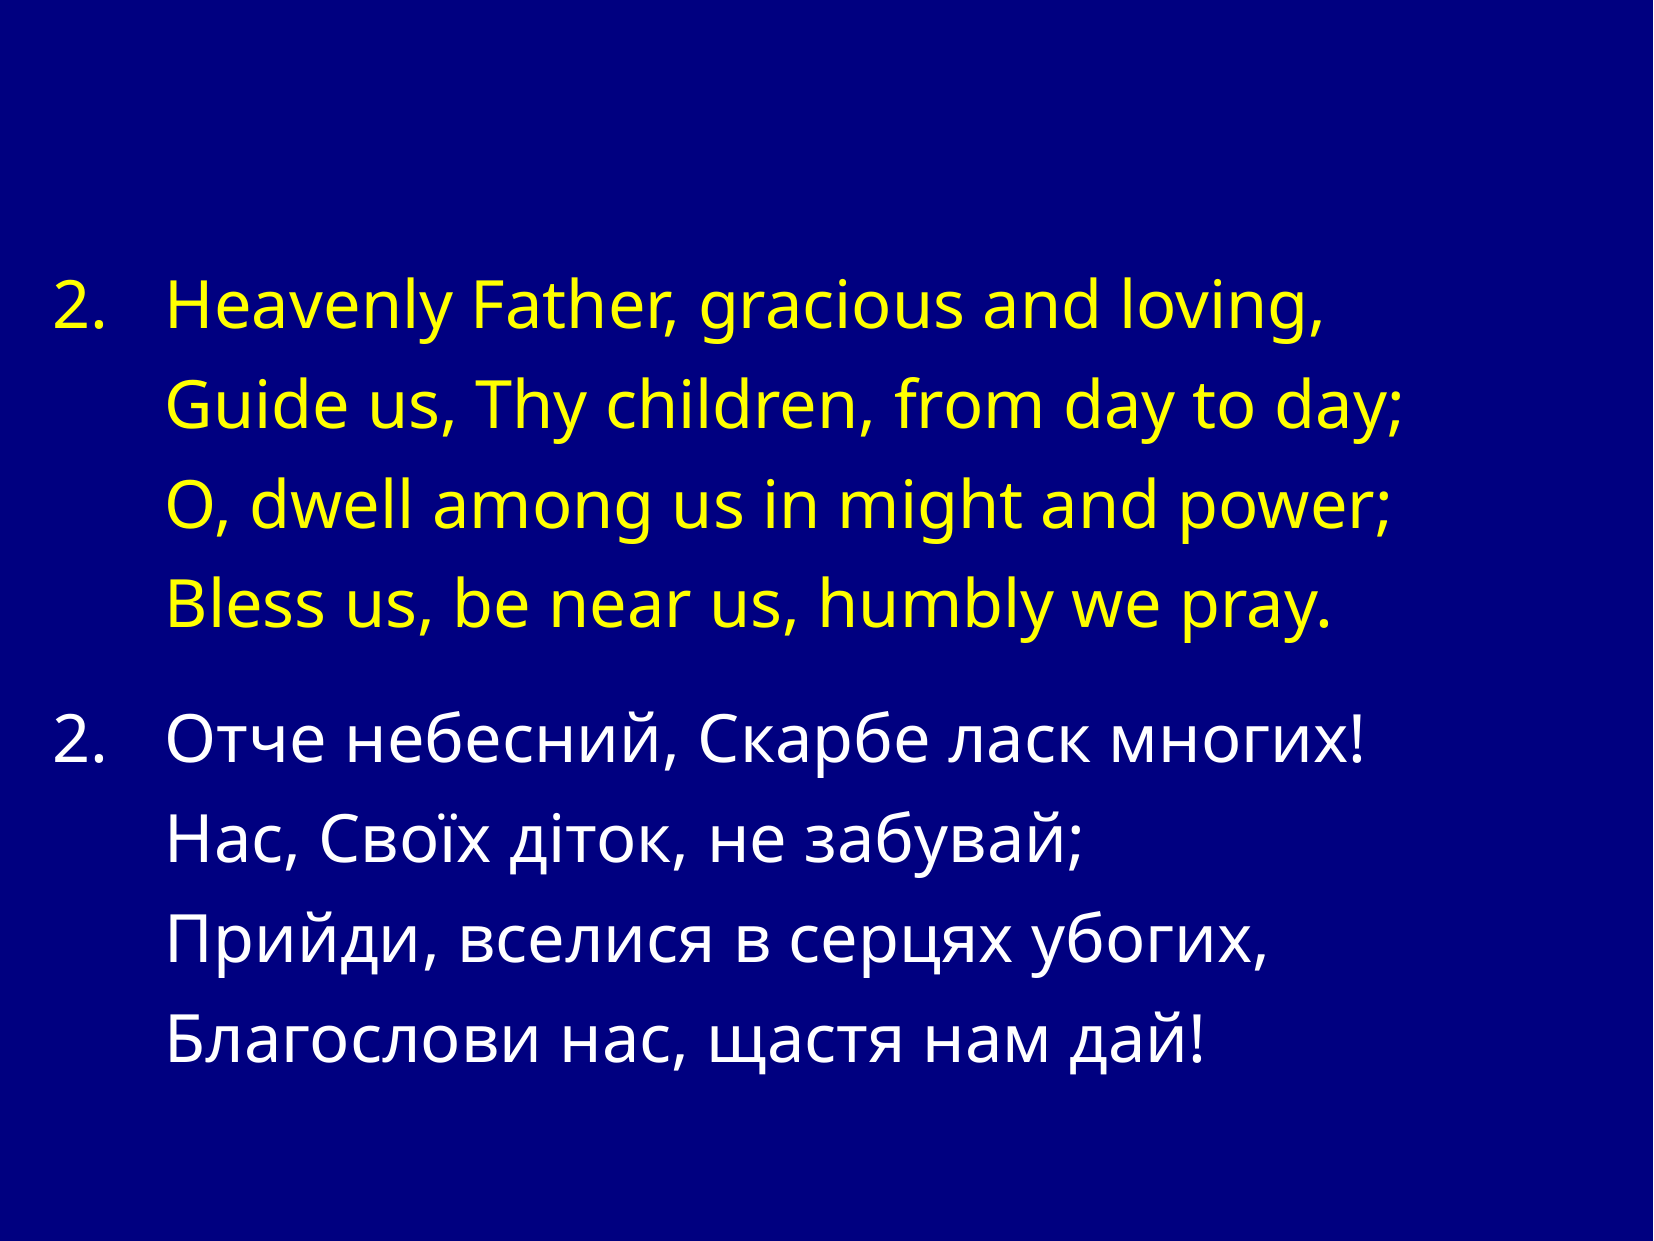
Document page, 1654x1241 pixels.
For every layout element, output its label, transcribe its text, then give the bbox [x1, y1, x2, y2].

text_box 2. Heavenly Father, gracious and loving, Guide us, Thy children, from day to day; O, dwell among us in might and power; Bless us, be near us, humbly we pray. [37, 150, 1653, 638]
text_box 2. Отче небесний, Скарбе ласк многих! Нас, Своїх діток, не забувай; Прийди, вселися в серцях убогих, Благослови нас, щастя нам дай! [37, 675, 1653, 1163]
